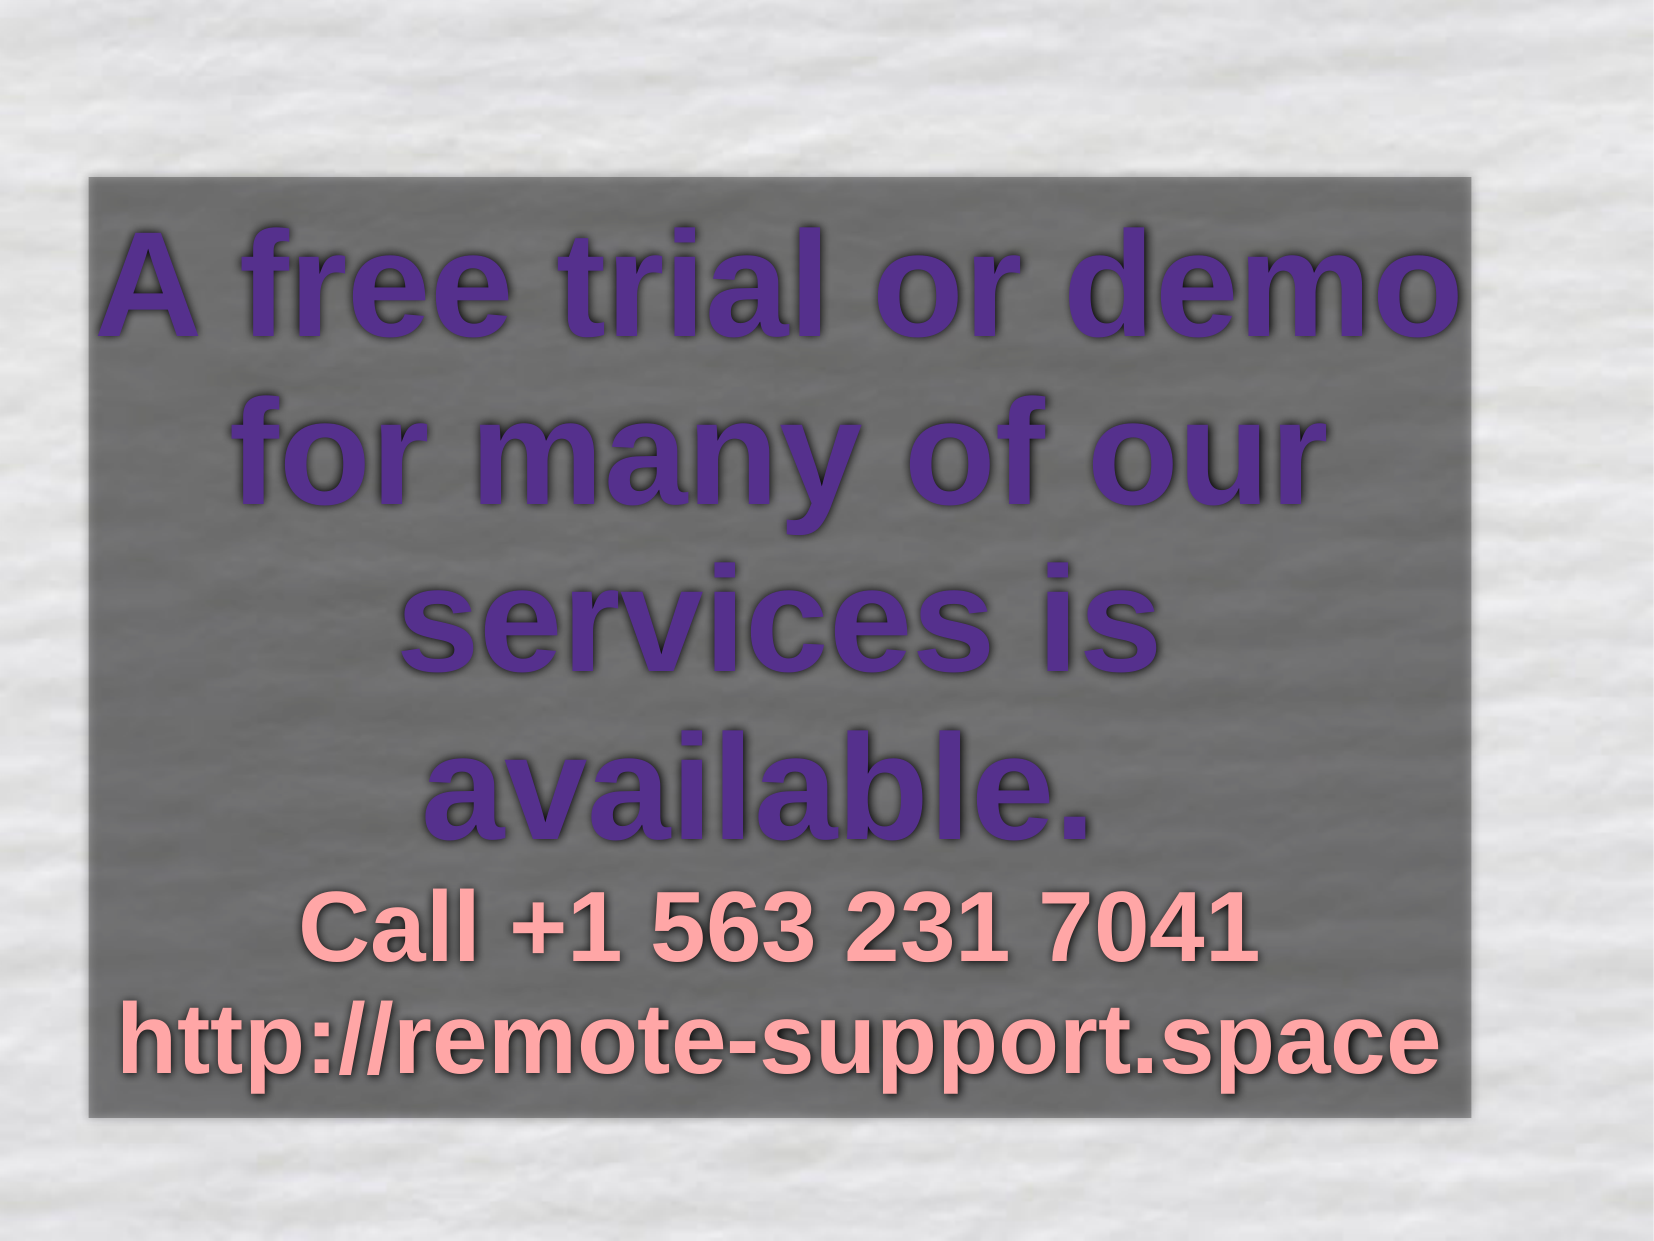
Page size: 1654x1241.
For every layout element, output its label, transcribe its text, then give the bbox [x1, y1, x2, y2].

picture [0, 0, 1654, 1241]
text_box A free trial or demo for many of our services is available. Call +1 563 231 7041 http://remote-support.space [88, 177, 1472, 1118]
